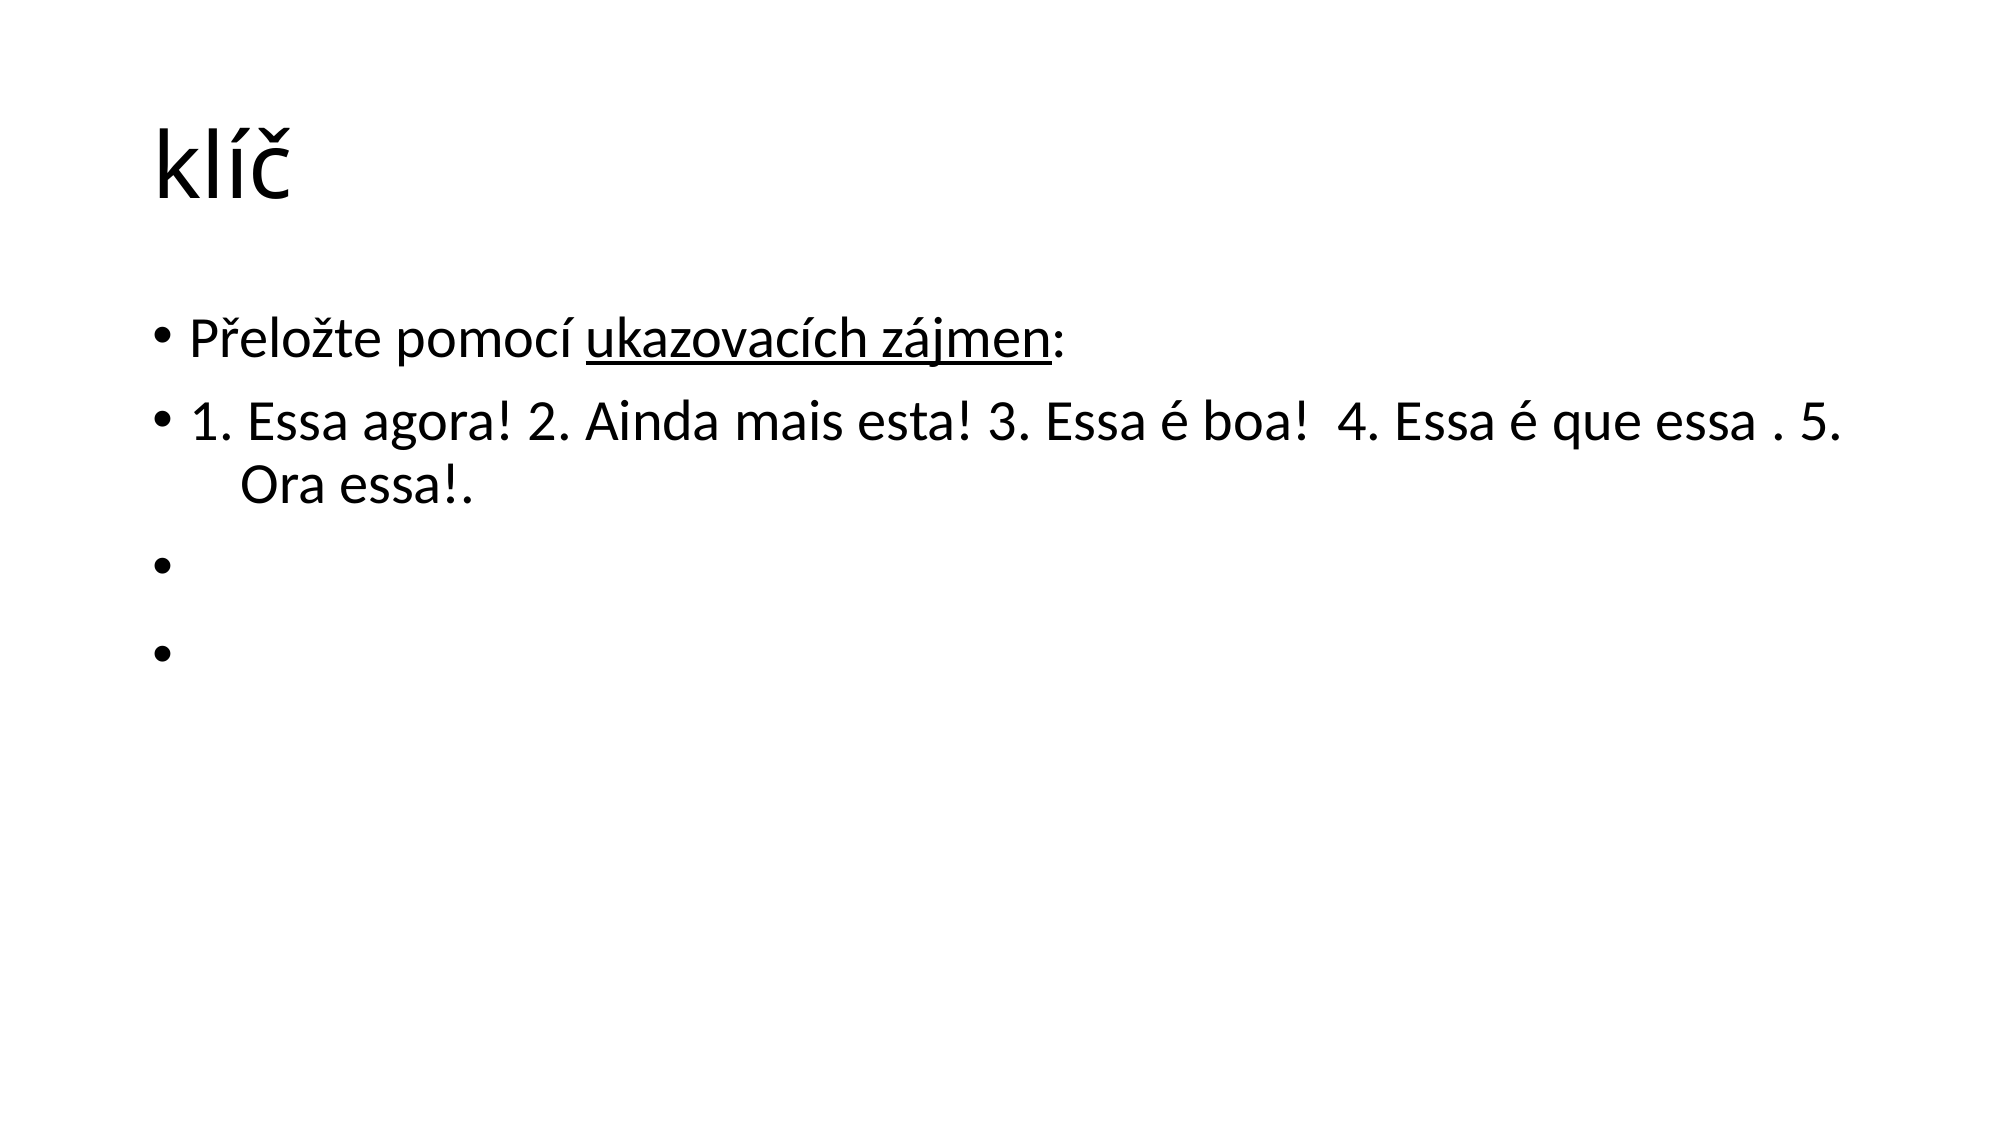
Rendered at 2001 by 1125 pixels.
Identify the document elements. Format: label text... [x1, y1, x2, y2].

list Přeložte pomocí ukazovacích zájmen: 1. Essa agora! 2. Ainda mais esta! 3. Essa é boa! 4. Essa é que essa . 5. Ora essa!. [137, 299, 1863, 1014]
title klíč [137, 59, 1863, 278]
